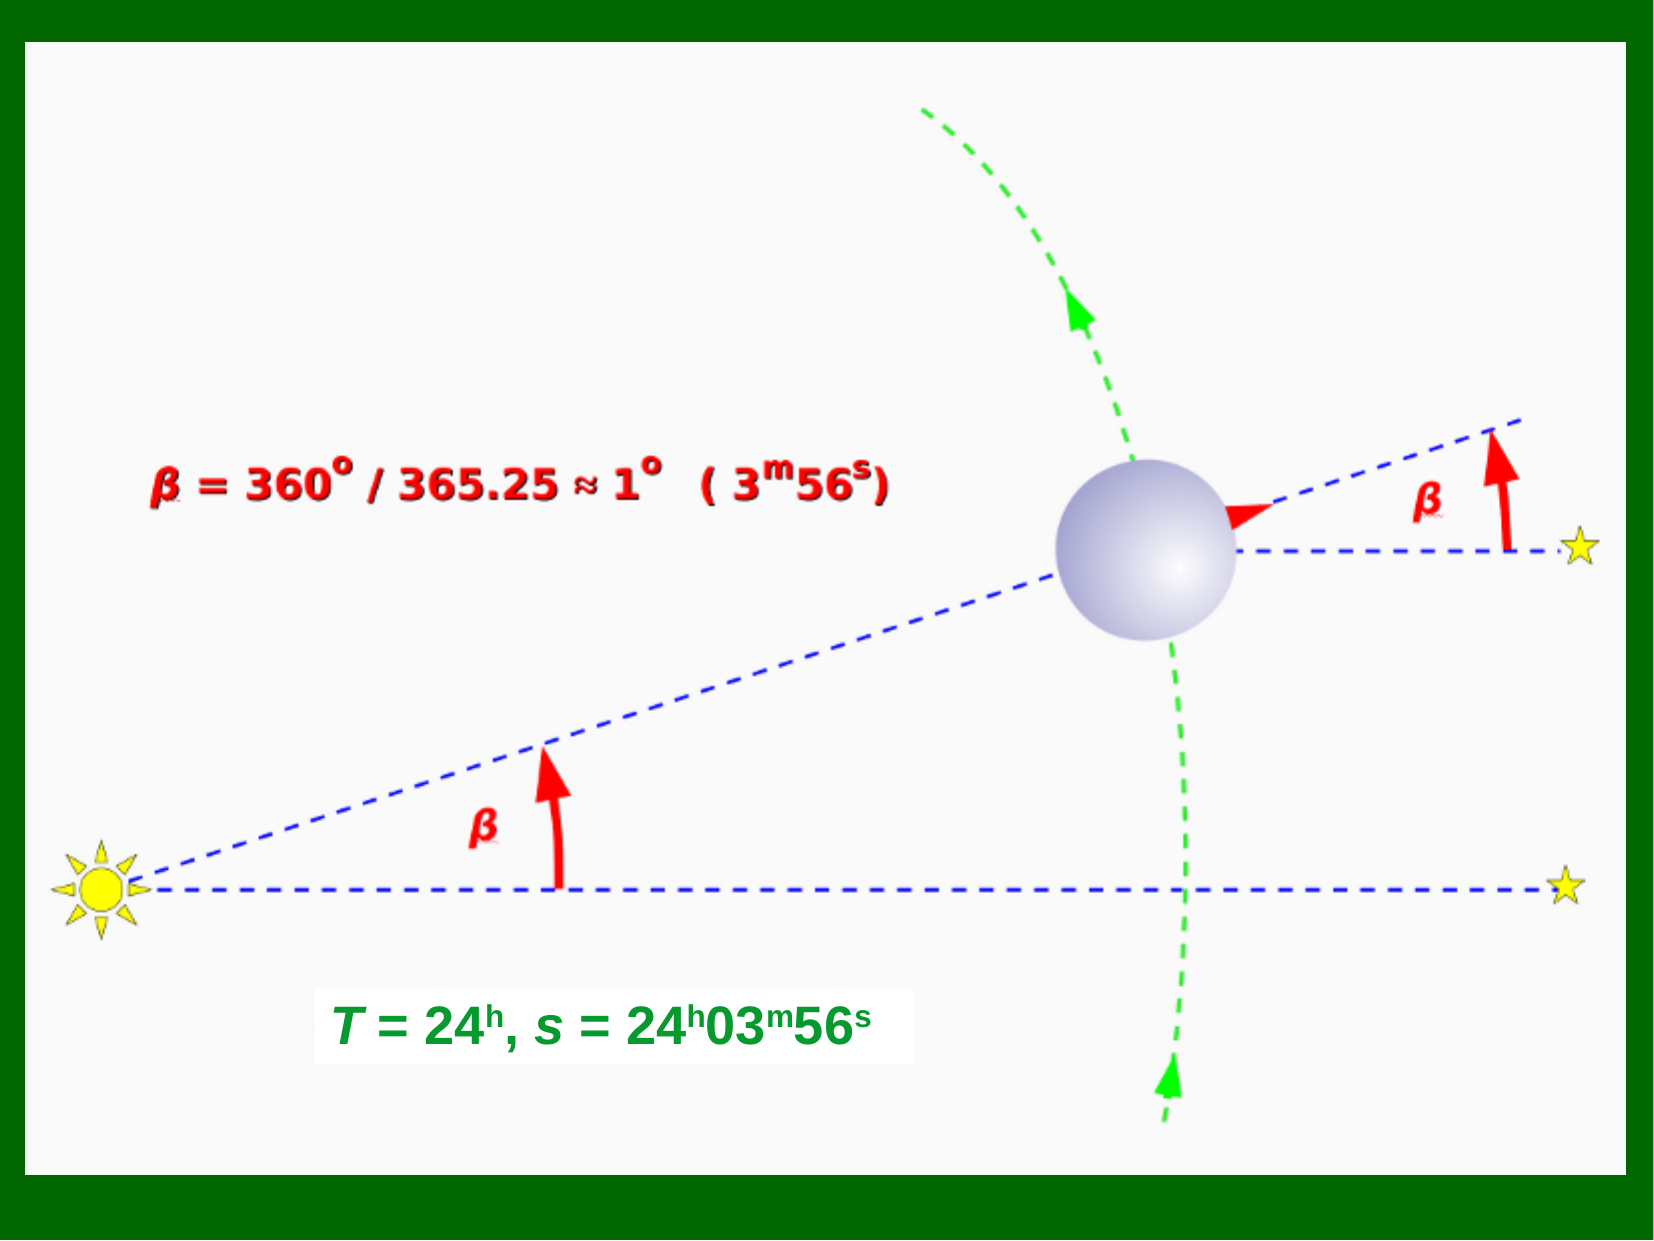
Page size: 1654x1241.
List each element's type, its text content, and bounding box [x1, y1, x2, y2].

text_box T = 24h, s = 24h03m56s [314, 988, 915, 1064]
picture [25, 42, 1626, 1175]
